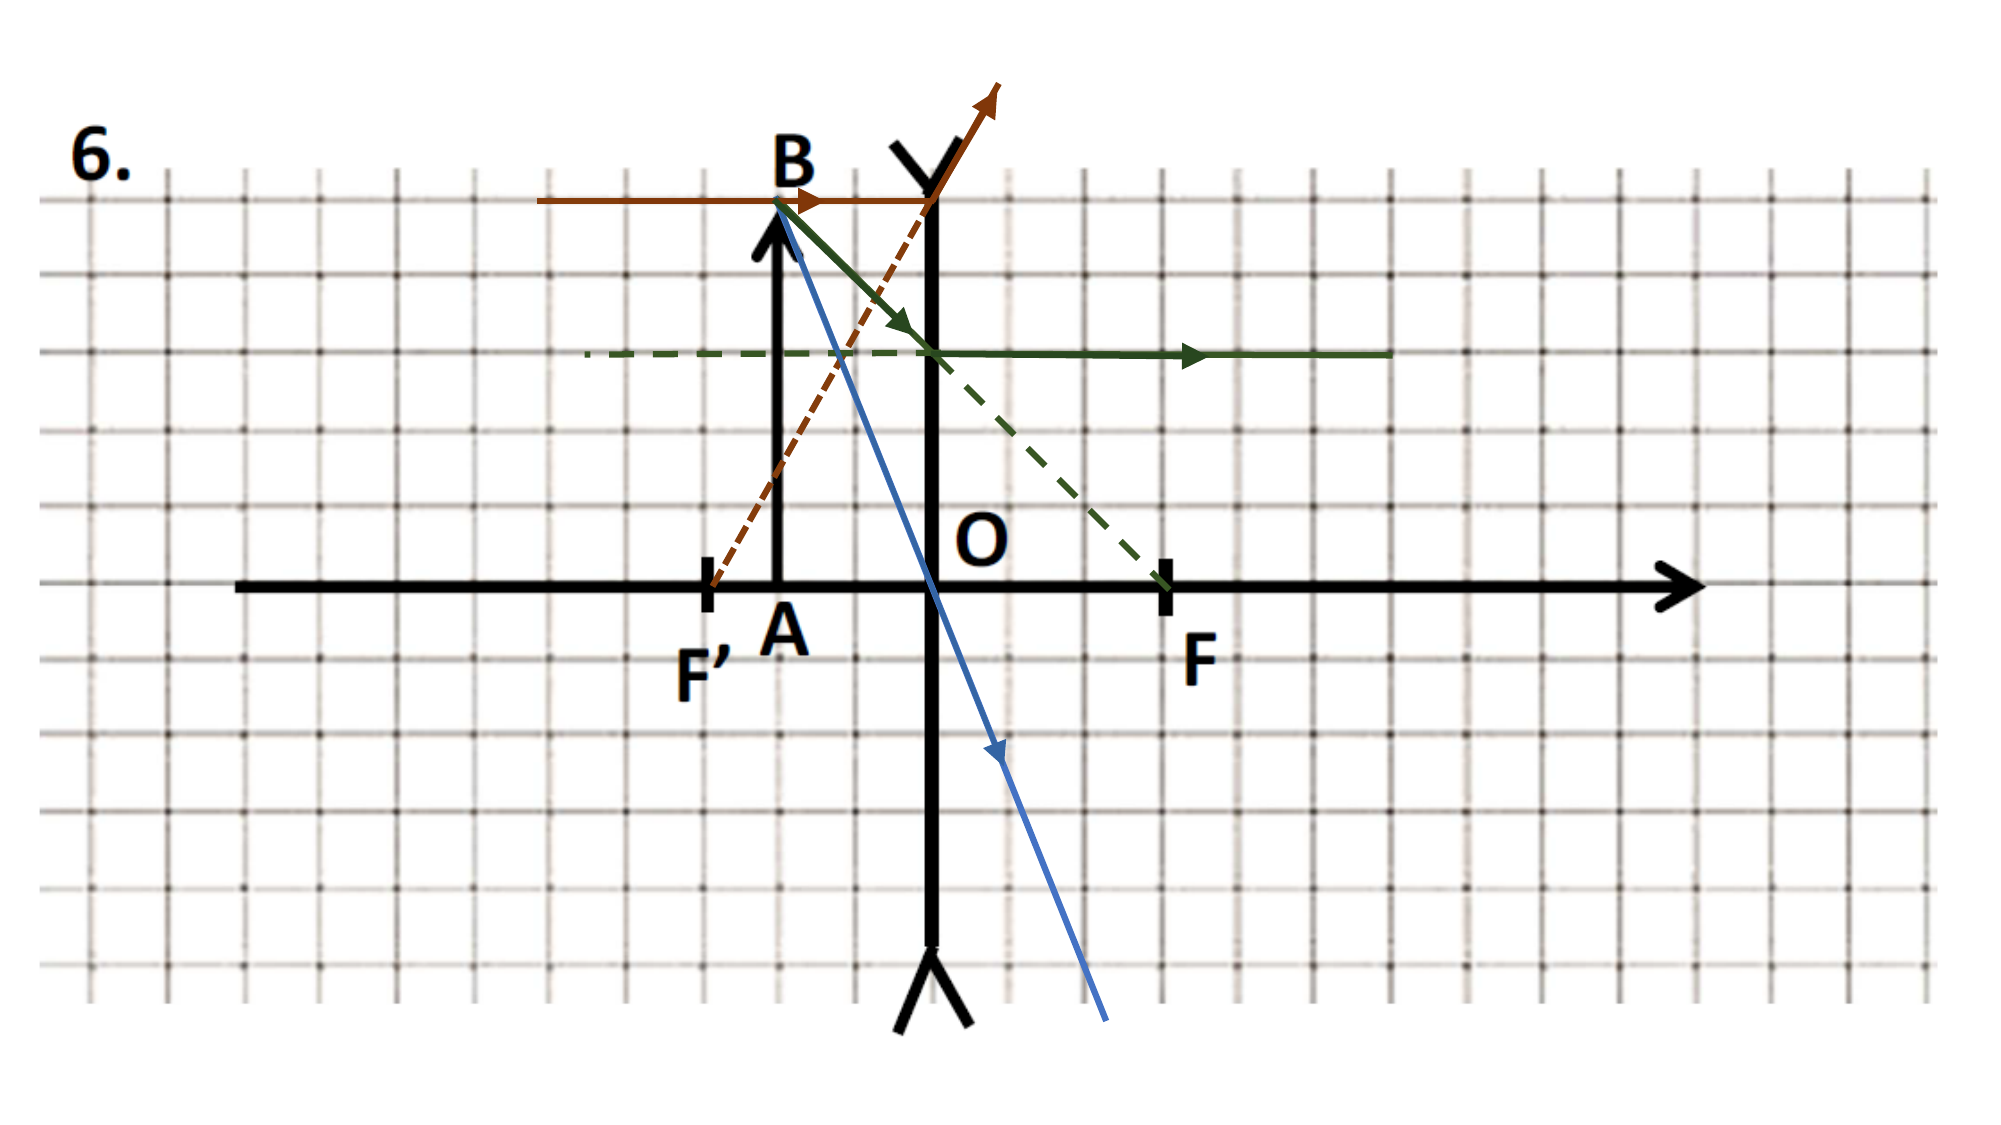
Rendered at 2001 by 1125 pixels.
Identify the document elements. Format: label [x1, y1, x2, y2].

picture [788, 204, 798, 214]
picture [39, 117, 1950, 1050]
